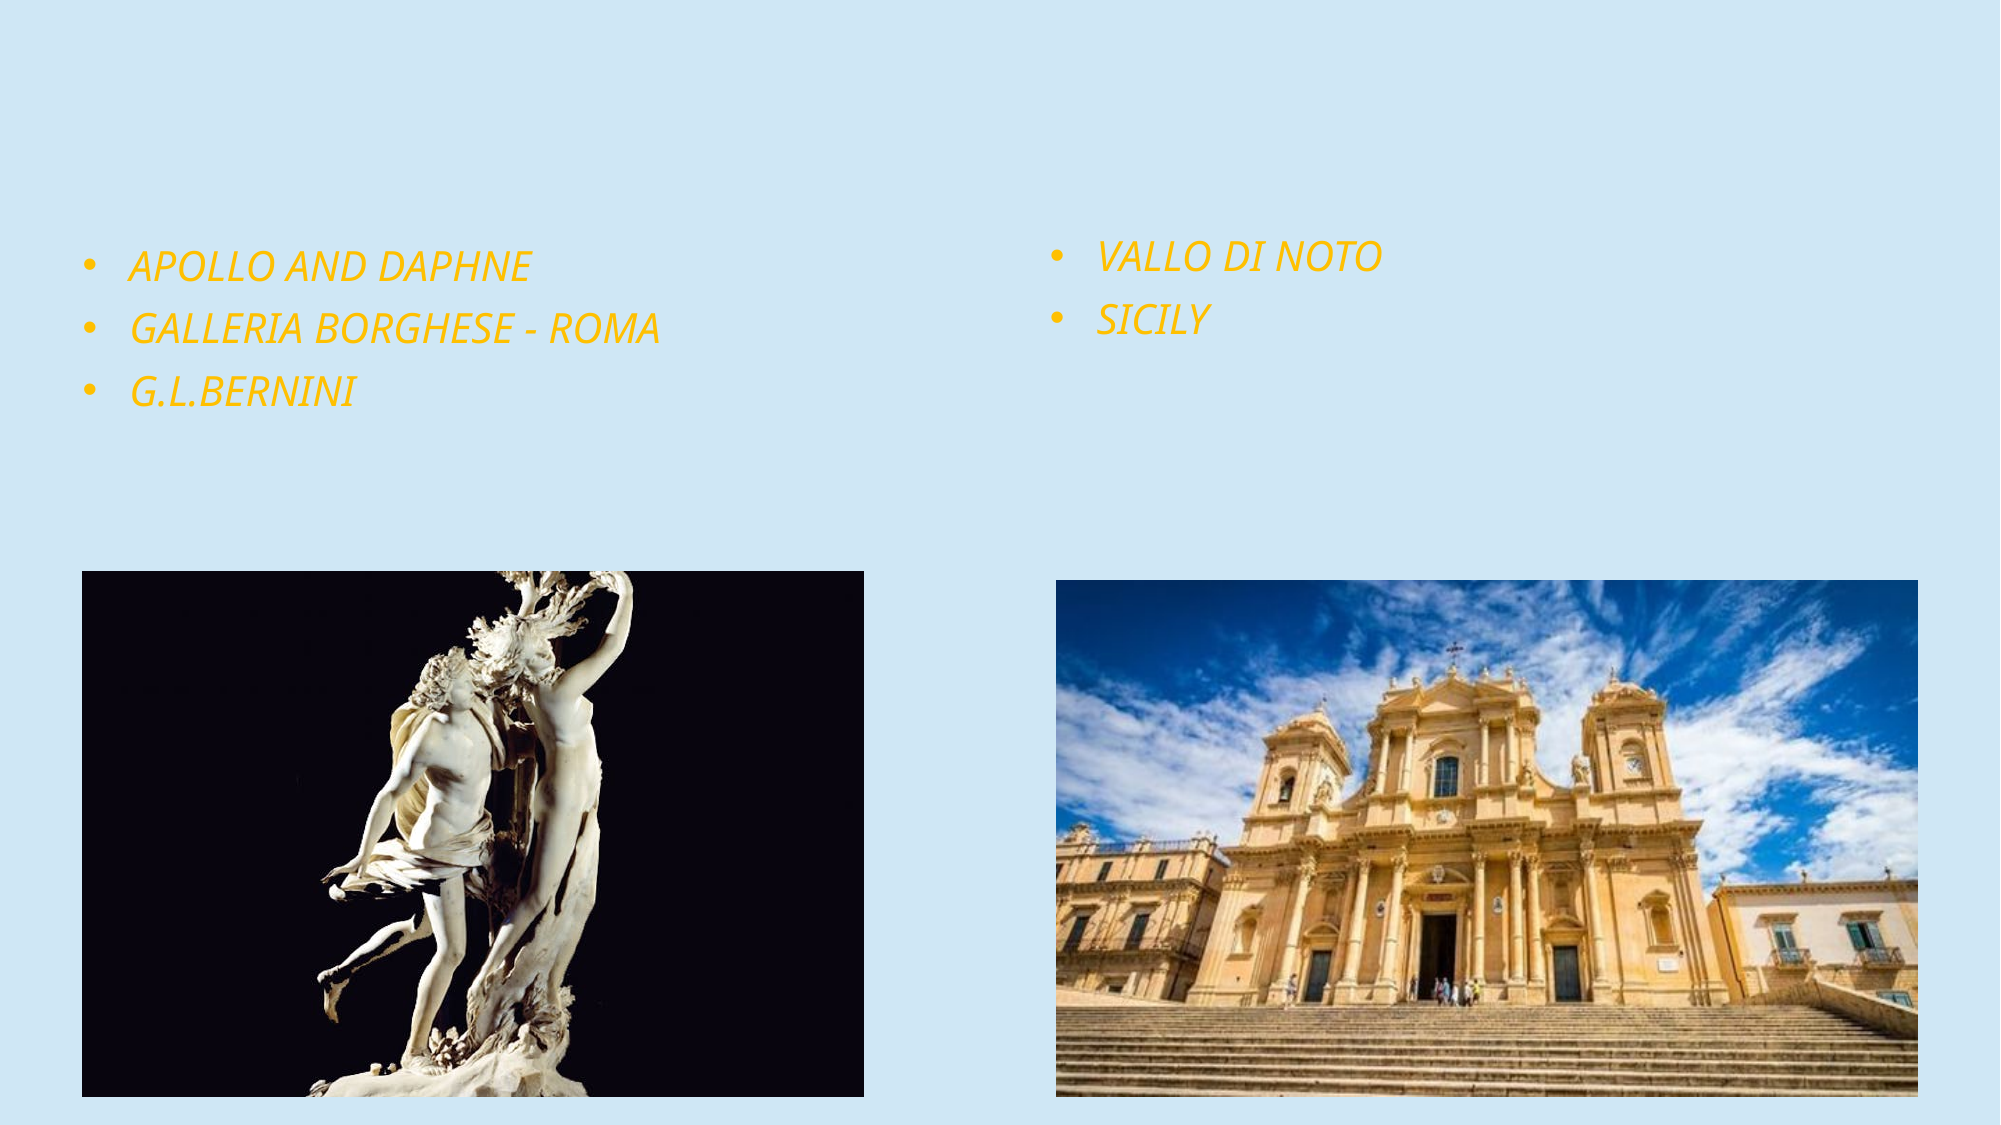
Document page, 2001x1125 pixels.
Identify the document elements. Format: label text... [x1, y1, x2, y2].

list APOLLO AND DAPHNE GALLERIA BORGHESE - ROMA G.L.BERNINI [67, 232, 955, 531]
picture [1056, 580, 1918, 1097]
picture [82, 571, 864, 1097]
list VALLO DI NOTO SICILY [1035, 222, 1791, 530]
